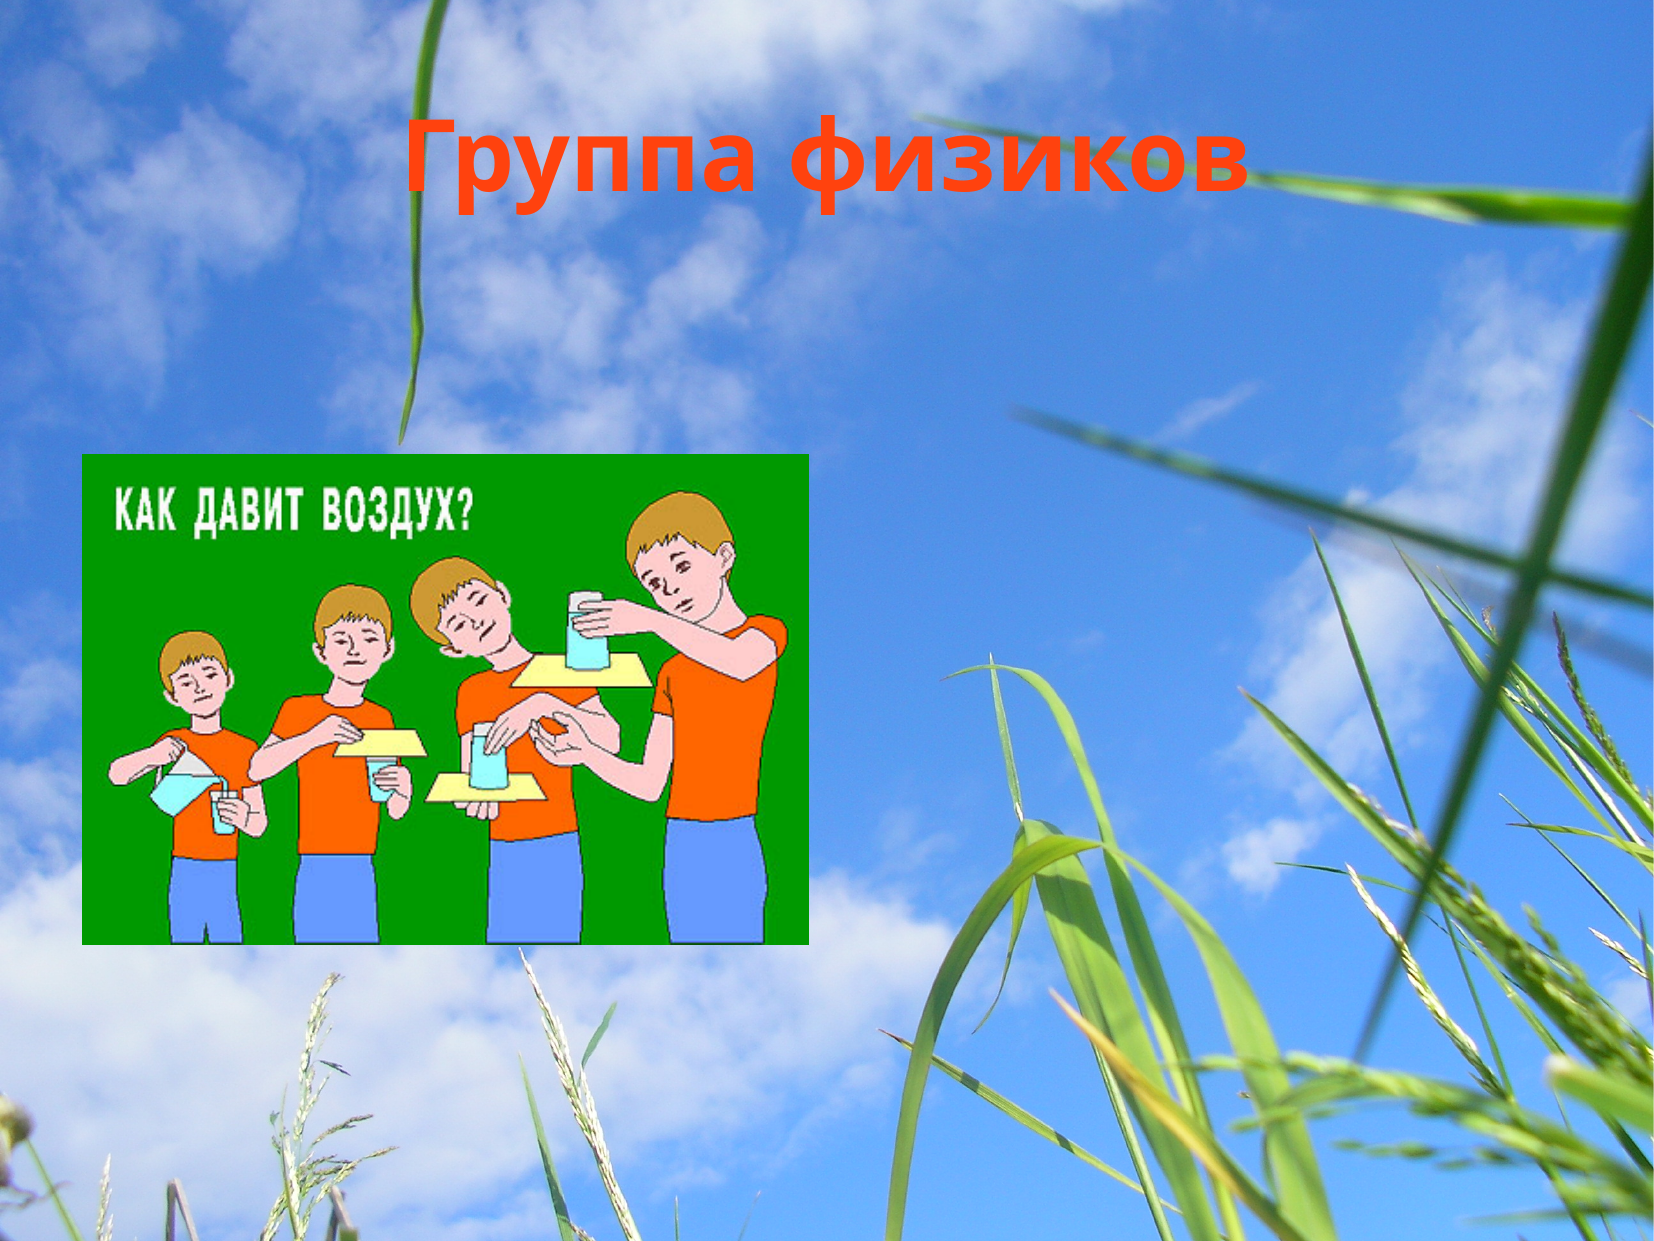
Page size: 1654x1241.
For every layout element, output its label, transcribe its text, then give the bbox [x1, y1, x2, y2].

title Группа физиков [82, 49, 1571, 257]
picture [0, 0, 1654, 1241]
